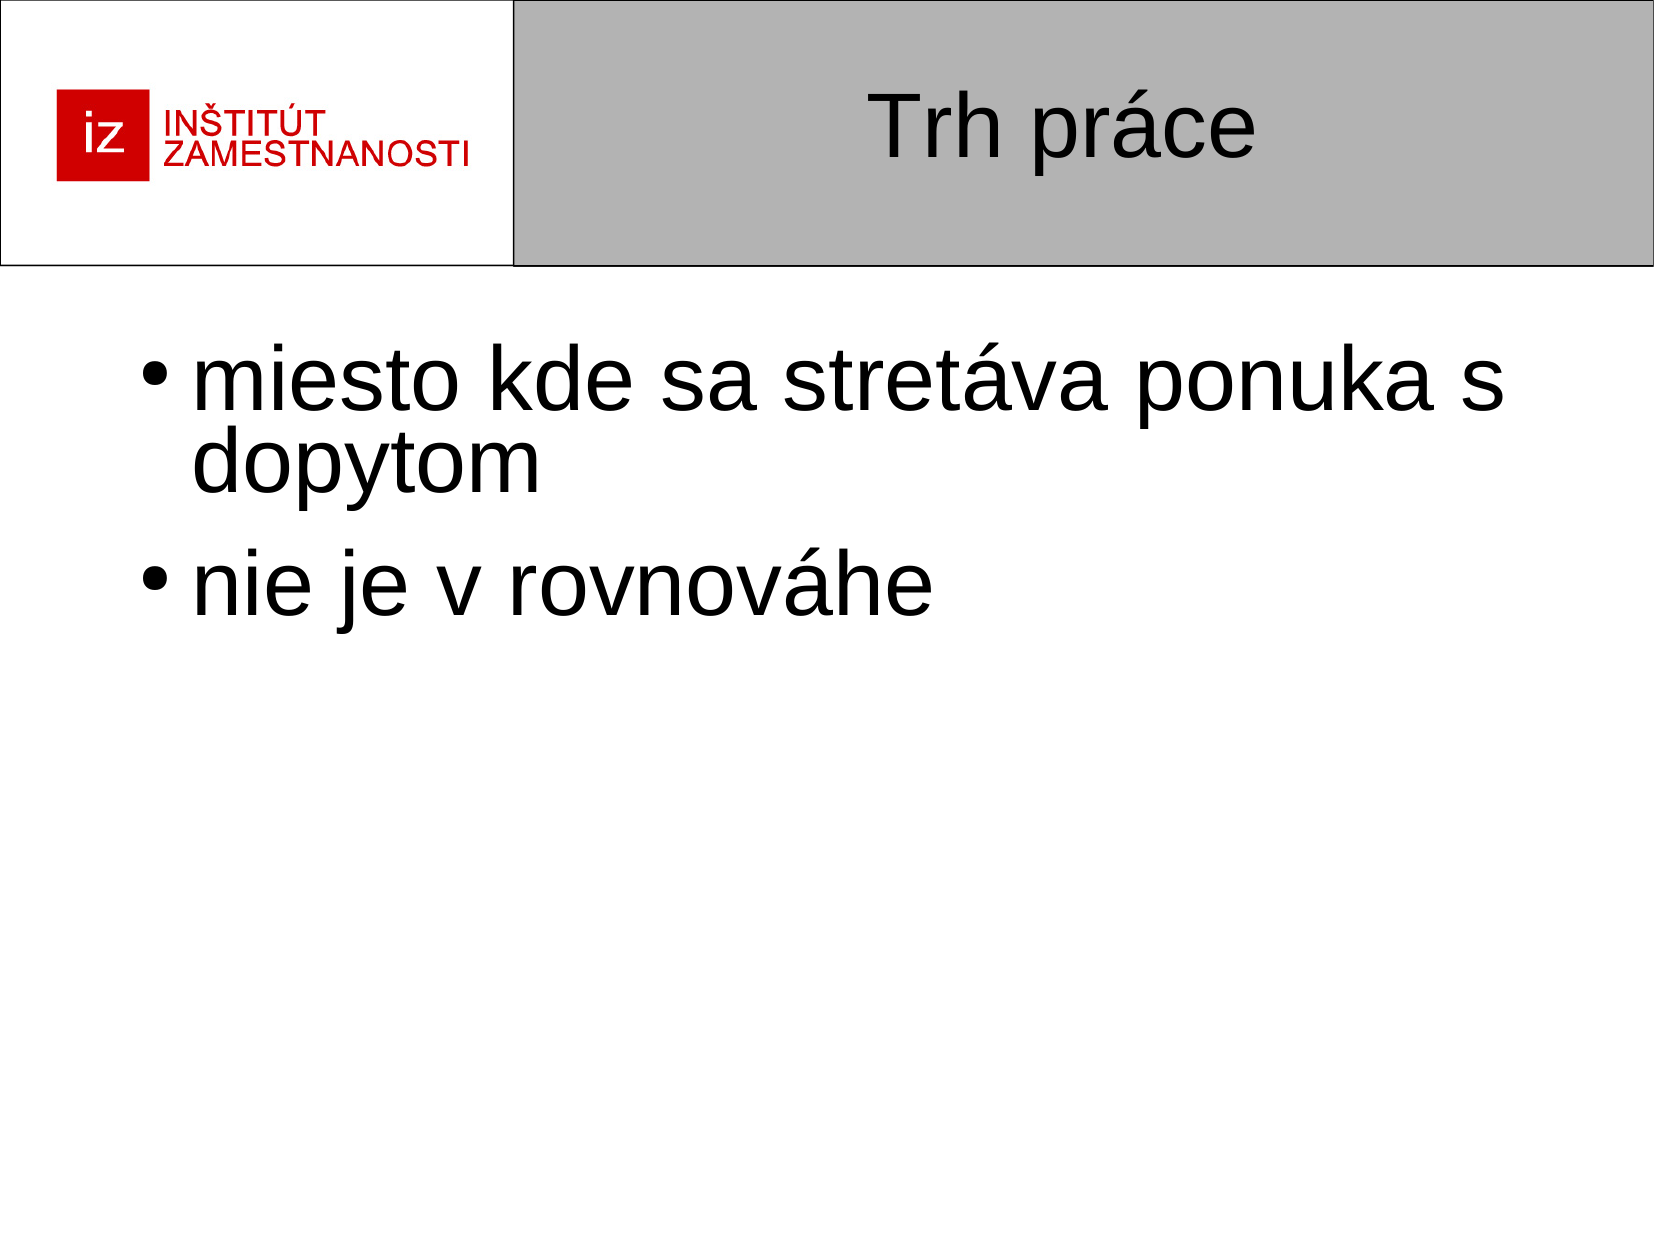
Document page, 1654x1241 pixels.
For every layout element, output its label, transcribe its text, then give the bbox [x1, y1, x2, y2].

title Trh práce [561, 29, 1565, 237]
text_box [0, 0, 1654, 266]
list miesto kde sa stretáva ponuka s dopytom nie je v rovnováhe [121, 344, 1534, 1127]
picture [5, 8, 513, 257]
